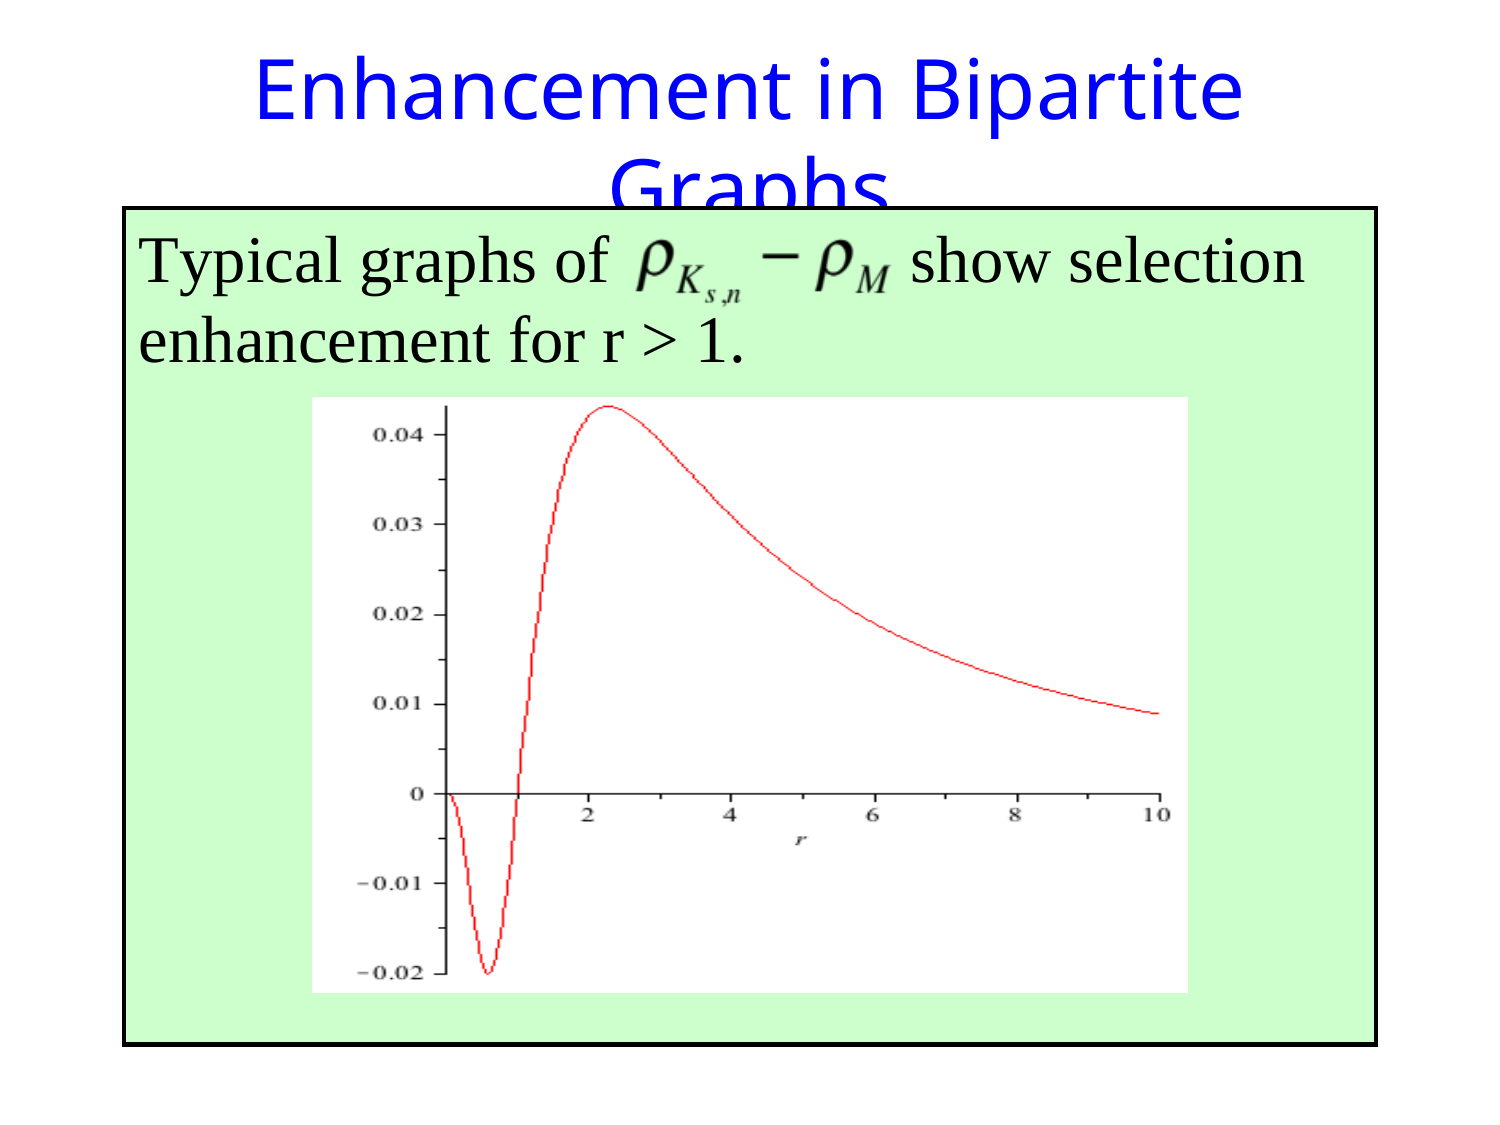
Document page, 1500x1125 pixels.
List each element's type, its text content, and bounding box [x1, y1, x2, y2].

title Enhancement in Bipartite Graphs [112, 42, 1388, 231]
chart [631, 220, 895, 310]
picture [312, 397, 1188, 993]
text_box Typical graphs of show selection enhancement for r > 1. [123, 208, 1377, 1045]
